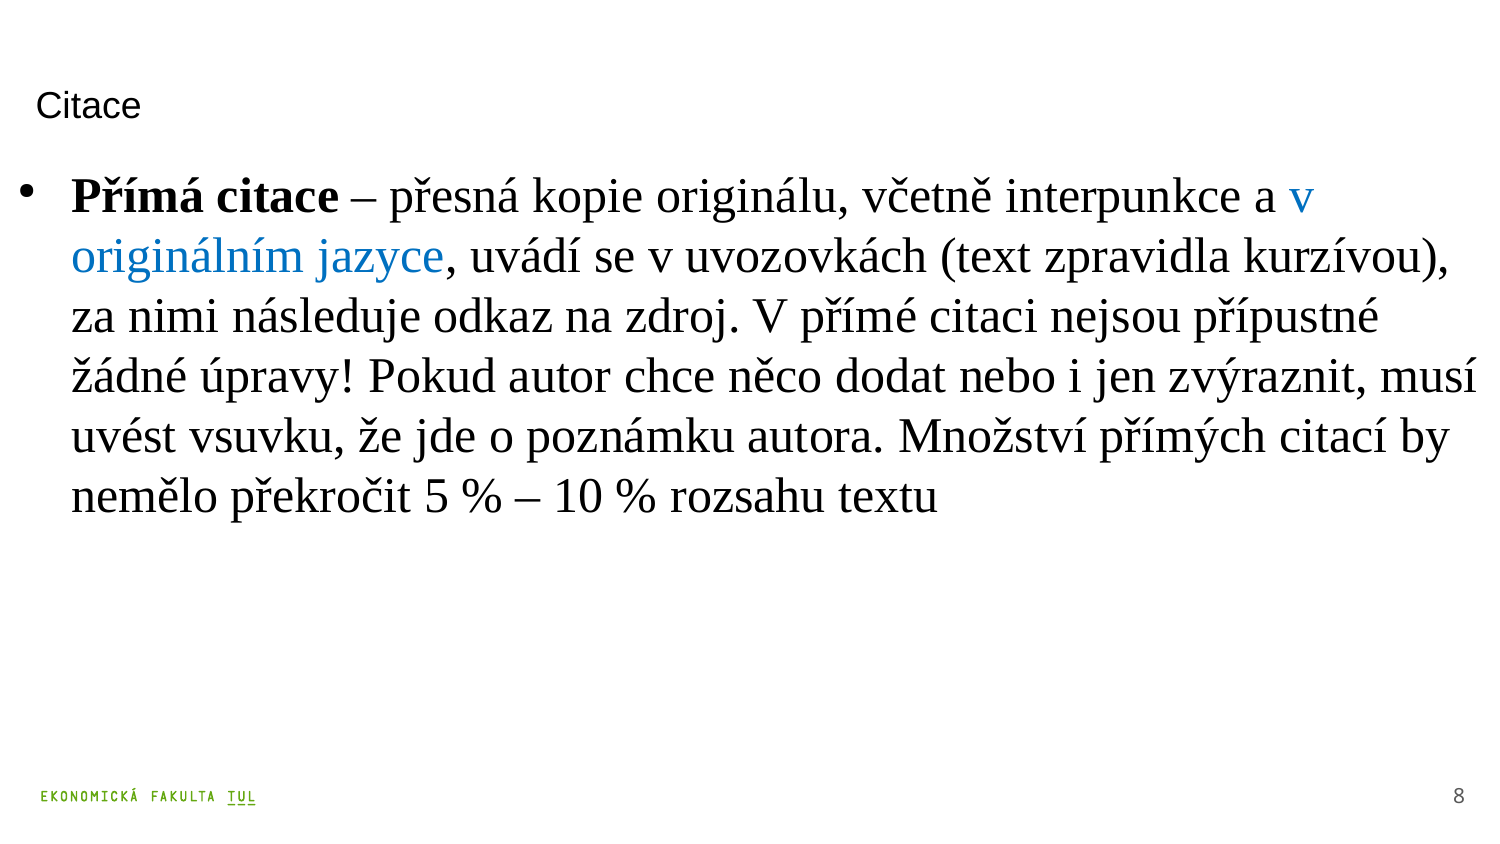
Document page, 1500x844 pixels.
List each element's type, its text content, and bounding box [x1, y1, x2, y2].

title Citace [35, 59, 1500, 147]
list Přímá citace – přesná kopie originálu, včetně interpunkce a v originálním jazyce, uvádí se v uvozovkách (text zpravidla kurzívou), za nimi následuje odkaz na zdroj. V přímé citaci nejsou přípustné žádné úpravy! Pokud autor chce něco dodat nebo i jen zvýraznit, musí uvést vsuvku, že jde o poznámku autora. Množství přímých citací by nemělo překročit 5 % – 10 % rozsahu textu [0, 147, 1500, 609]
